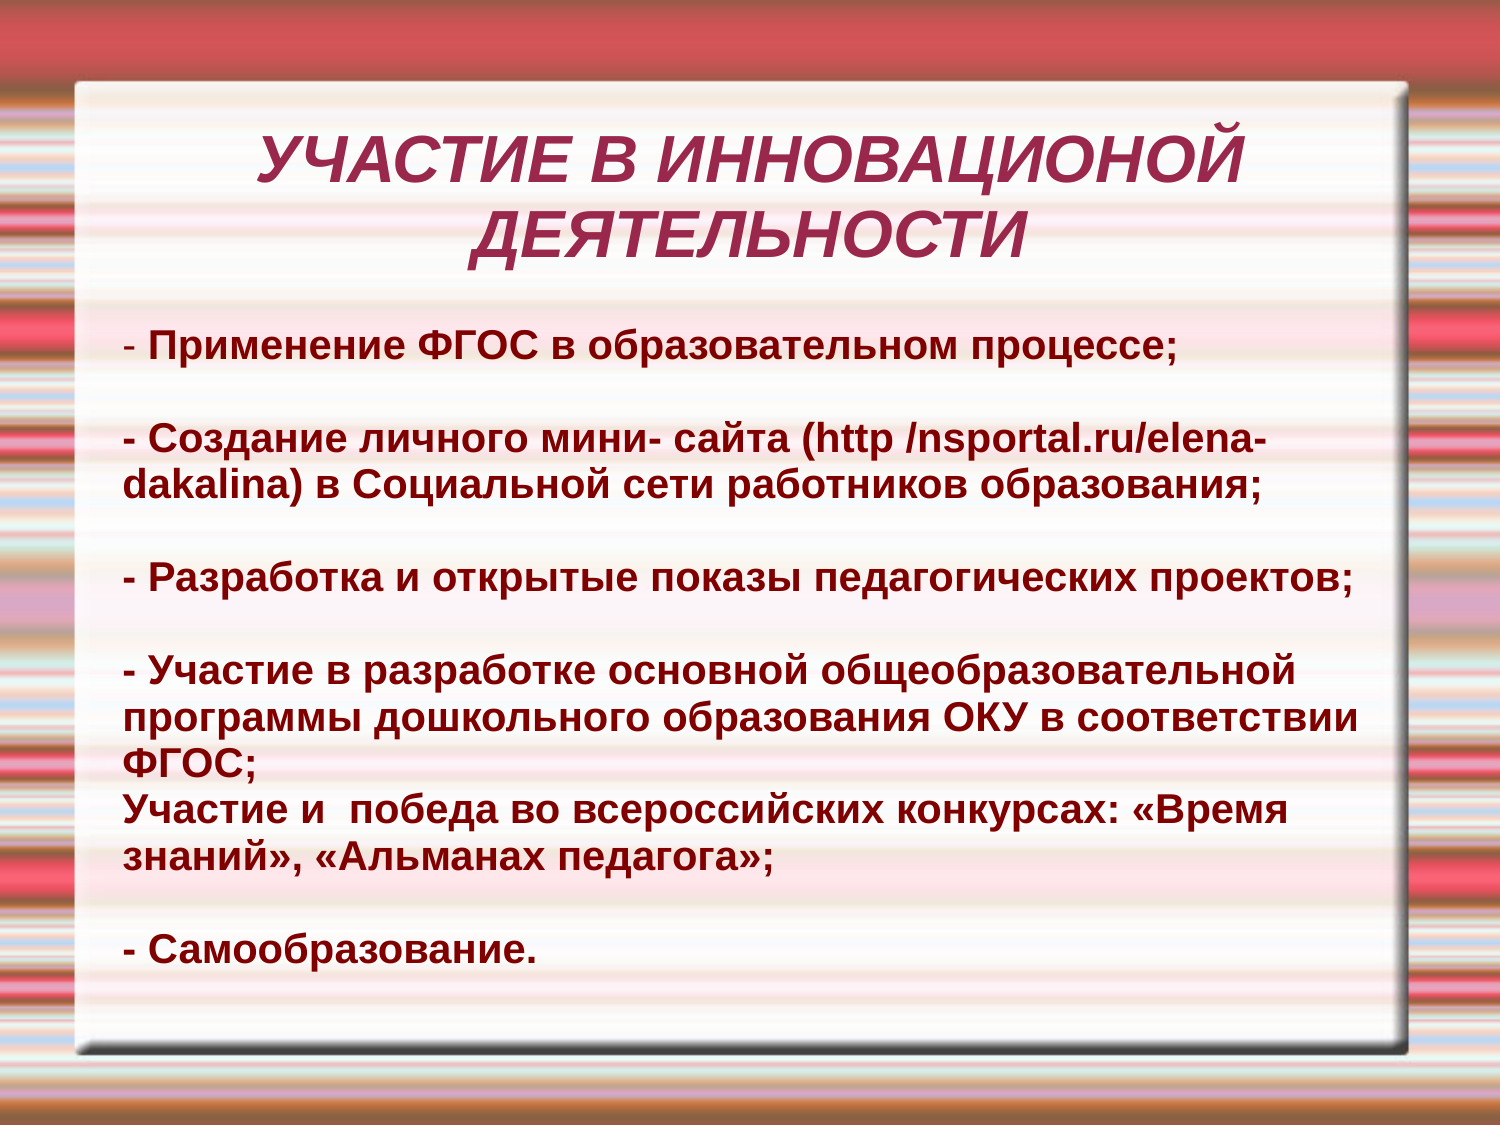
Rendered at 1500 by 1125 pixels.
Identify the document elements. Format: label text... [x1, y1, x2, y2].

picture [0, 0, 1500, 1125]
title УЧАСТИЕ В ИННОВАЦИОНОЙ ДЕЯТЕЛЬНОСТИ [110, 104, 1391, 292]
list - Применение ФГОС в образовательном процессе; - Создание личного мини- сайта (http /nsportal.ru/elena-dakalina) в Cоциальной сети работников образования; - Разработка и открытые показы педагогических проектов; - Участие в разработке основной общеобразовательной программы дошкольного образования ОКУ в соответствии ФГОС; Участие и победа во всероссийских конкурсах: «Время знаний», «Альманах педагога»; - Самообразование. [122, 317, 1375, 1027]
